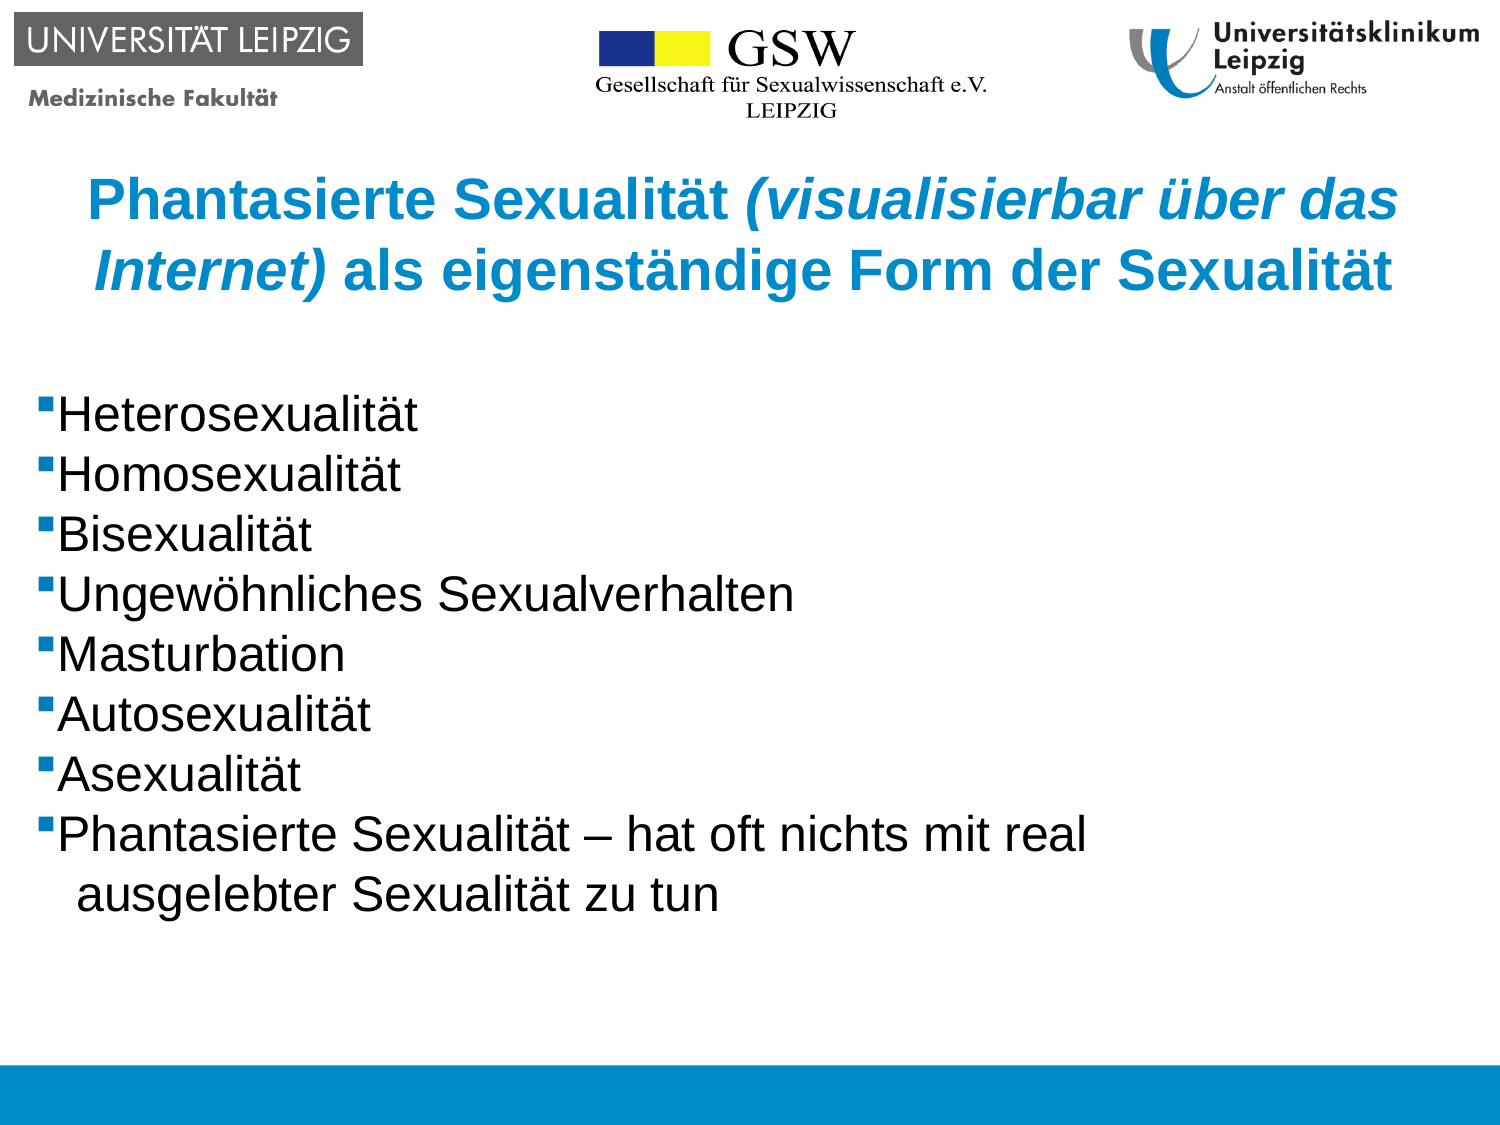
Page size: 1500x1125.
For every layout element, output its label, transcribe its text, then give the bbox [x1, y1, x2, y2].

picture [14, 12, 363, 106]
picture [596, 30, 986, 118]
title Phantasierte Sexualität (visualisierbar über das Internet) als eigenständige Form der Sexualität [53, 101, 1436, 362]
picture [1126, 18, 1481, 101]
list Heterosexualität Homosexualität Bisexualität Ungewöhnliches Sexualverhalten Masturbation Autosexualität Asexualität Phantasierte Sexualität – hat oft nichts mit real ausgelebter Sexualität zu tun [19, 373, 1470, 1041]
